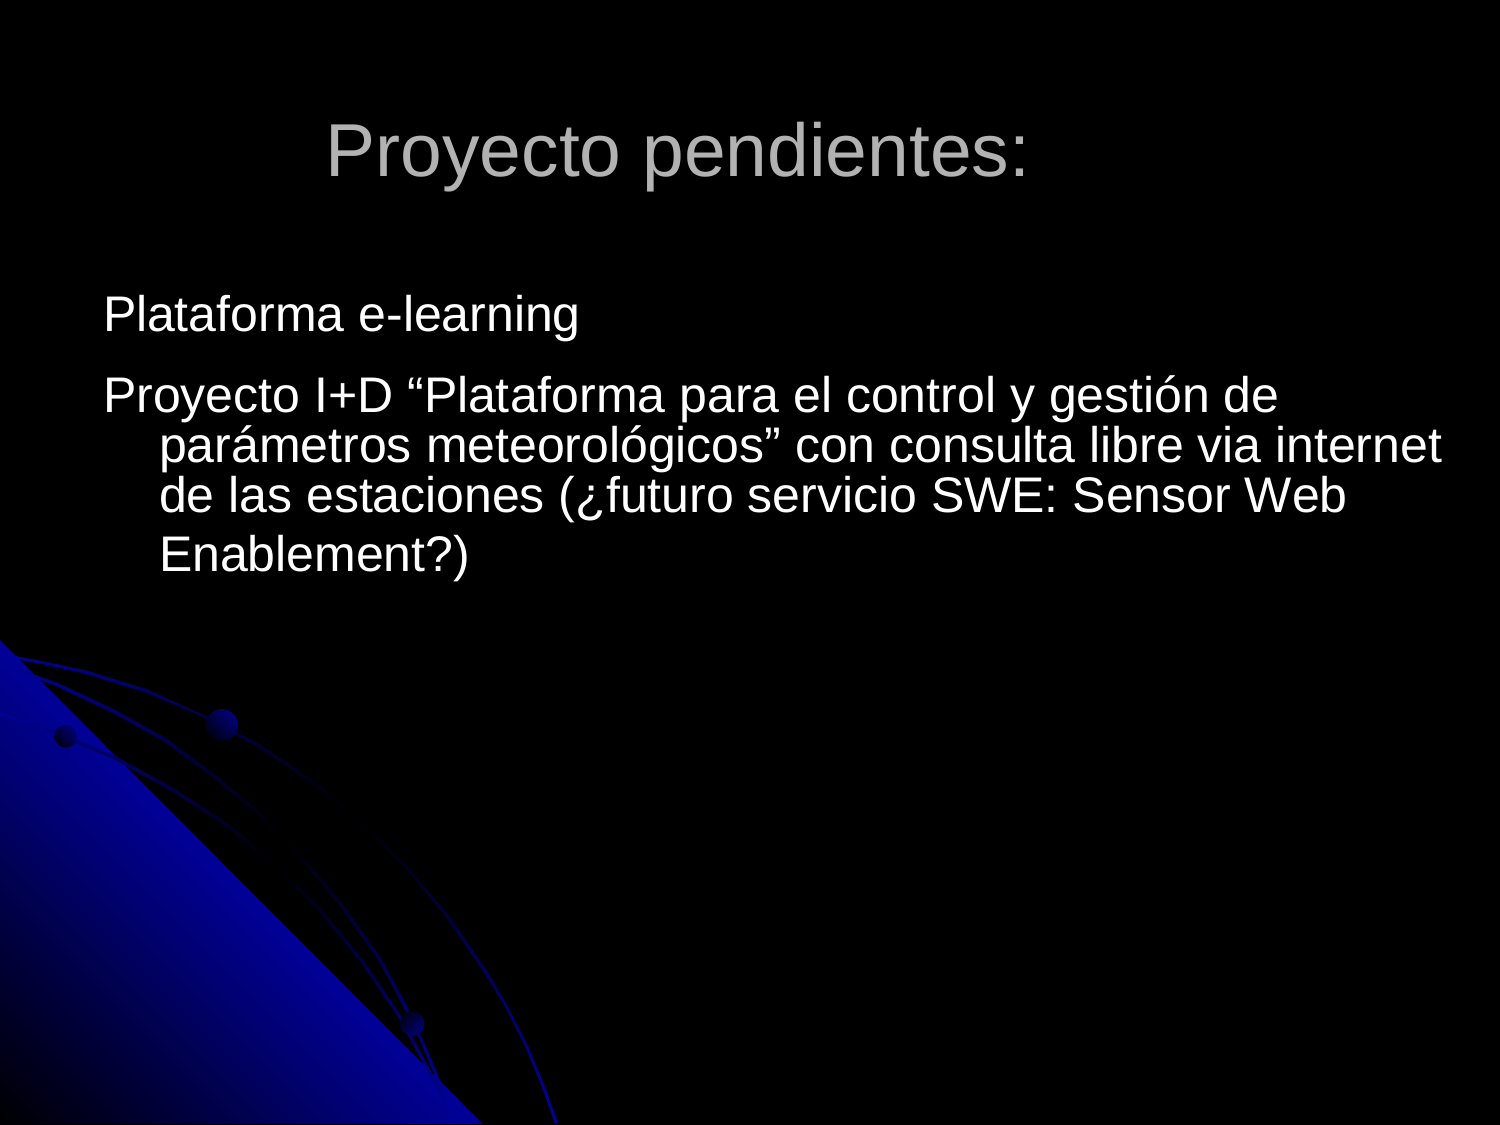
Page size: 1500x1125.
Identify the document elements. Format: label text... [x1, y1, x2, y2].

title Proyecto pendientes: [75, 56, 1282, 244]
text_box Plataforma e-learning Proyecto I+D “Plataforma para el control y gestión de parámetros meteorológicos” con consulta libre via internet de las estaciones (¿futuro servicio SWE: Sensor Web Enablement?)‏ [88, 196, 1471, 592]
